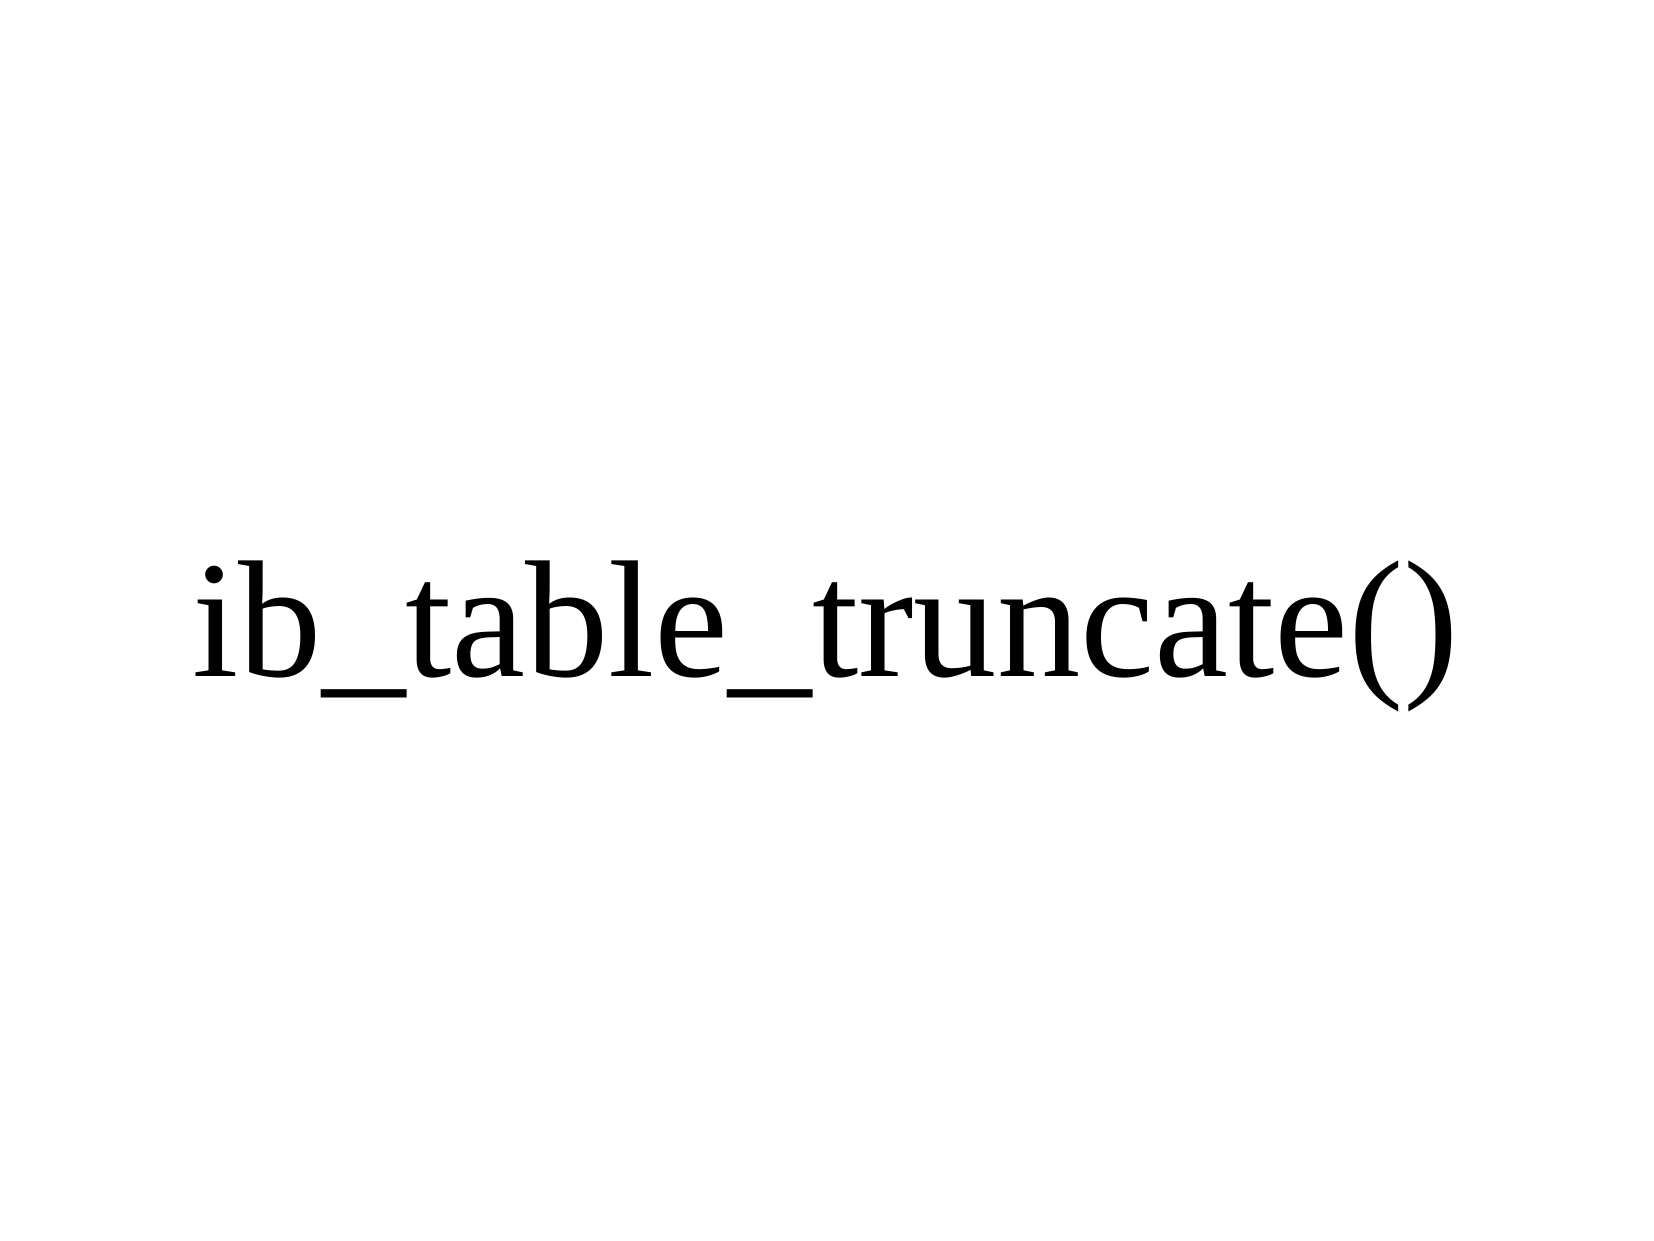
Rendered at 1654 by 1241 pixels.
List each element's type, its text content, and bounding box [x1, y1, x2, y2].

title ib_table_truncate() [0, 516, 1654, 724]
